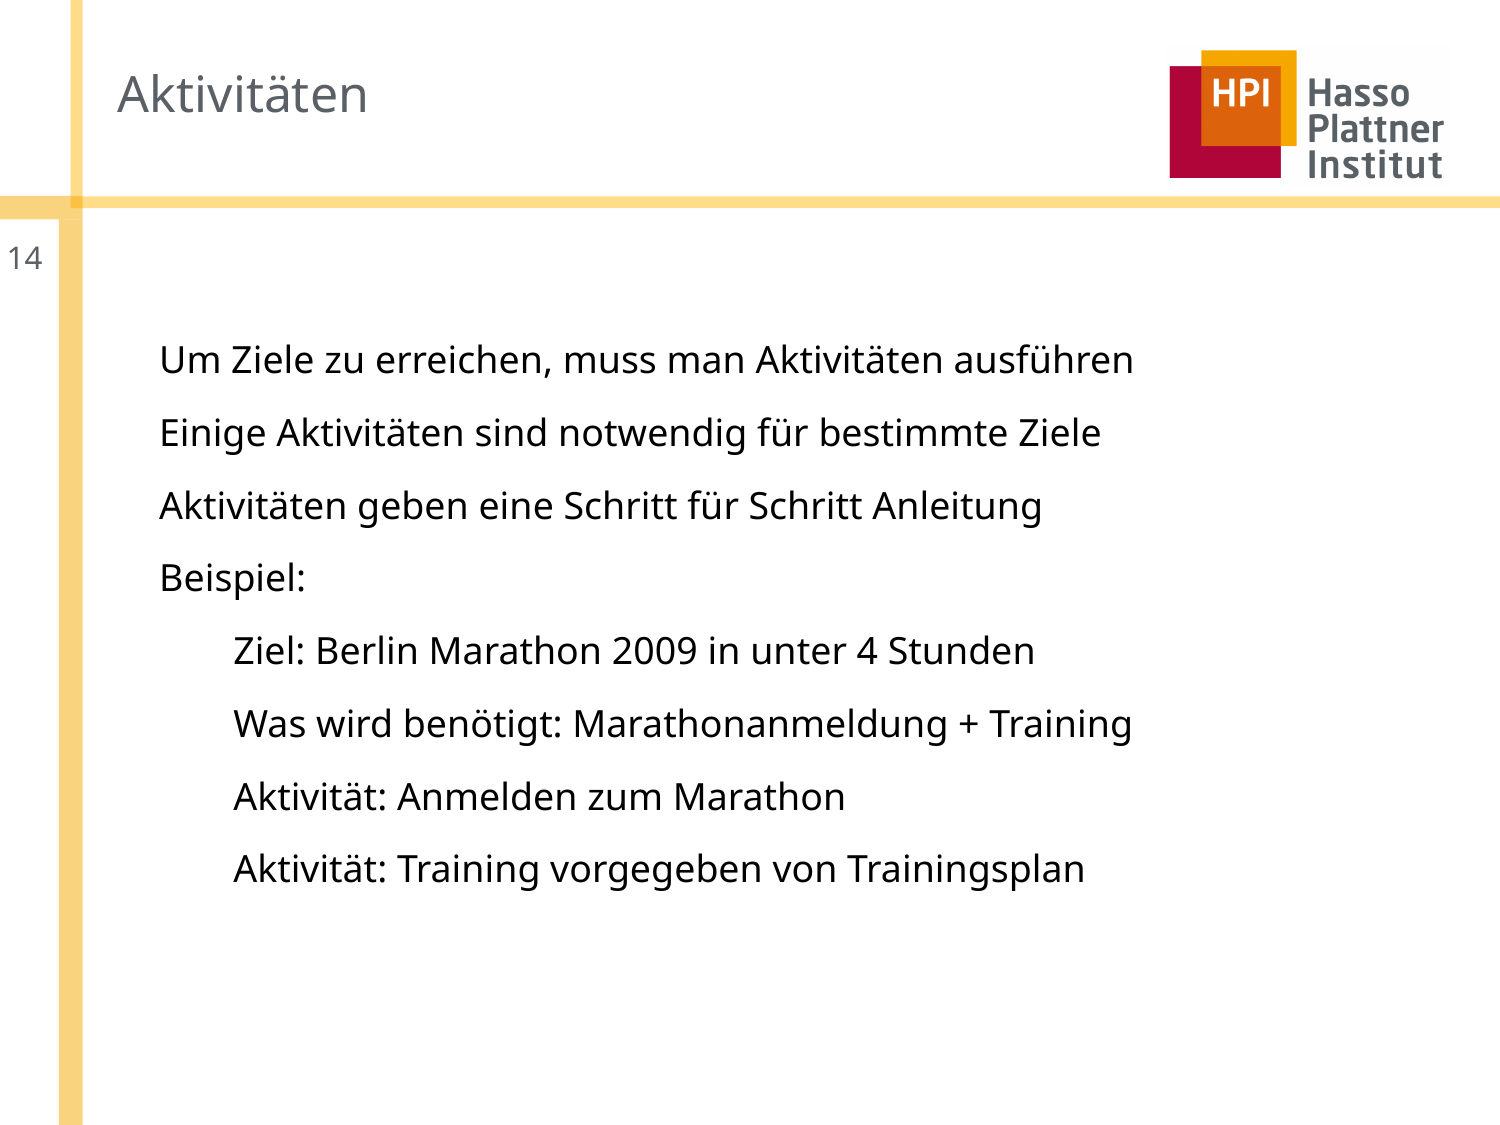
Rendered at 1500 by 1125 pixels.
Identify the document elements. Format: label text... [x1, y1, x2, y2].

title Aktivitäten [117, 7, 1093, 179]
list Um Ziele zu erreichen, muss man Aktivitäten ausführen Einige Aktivitäten sind notwendig für bestimmte Ziele Aktivitäten geben eine Schritt für Schritt Anleitung Beispiel: Ziel: Berlin Marathon 2009 in unter 4 Stunden Was wird benötigt: Marathonanmeldung + Training Aktivität: Anmelden zum Marathon Aktivität: Training vorgegeben von Trainingsplan [129, 326, 1471, 1056]
